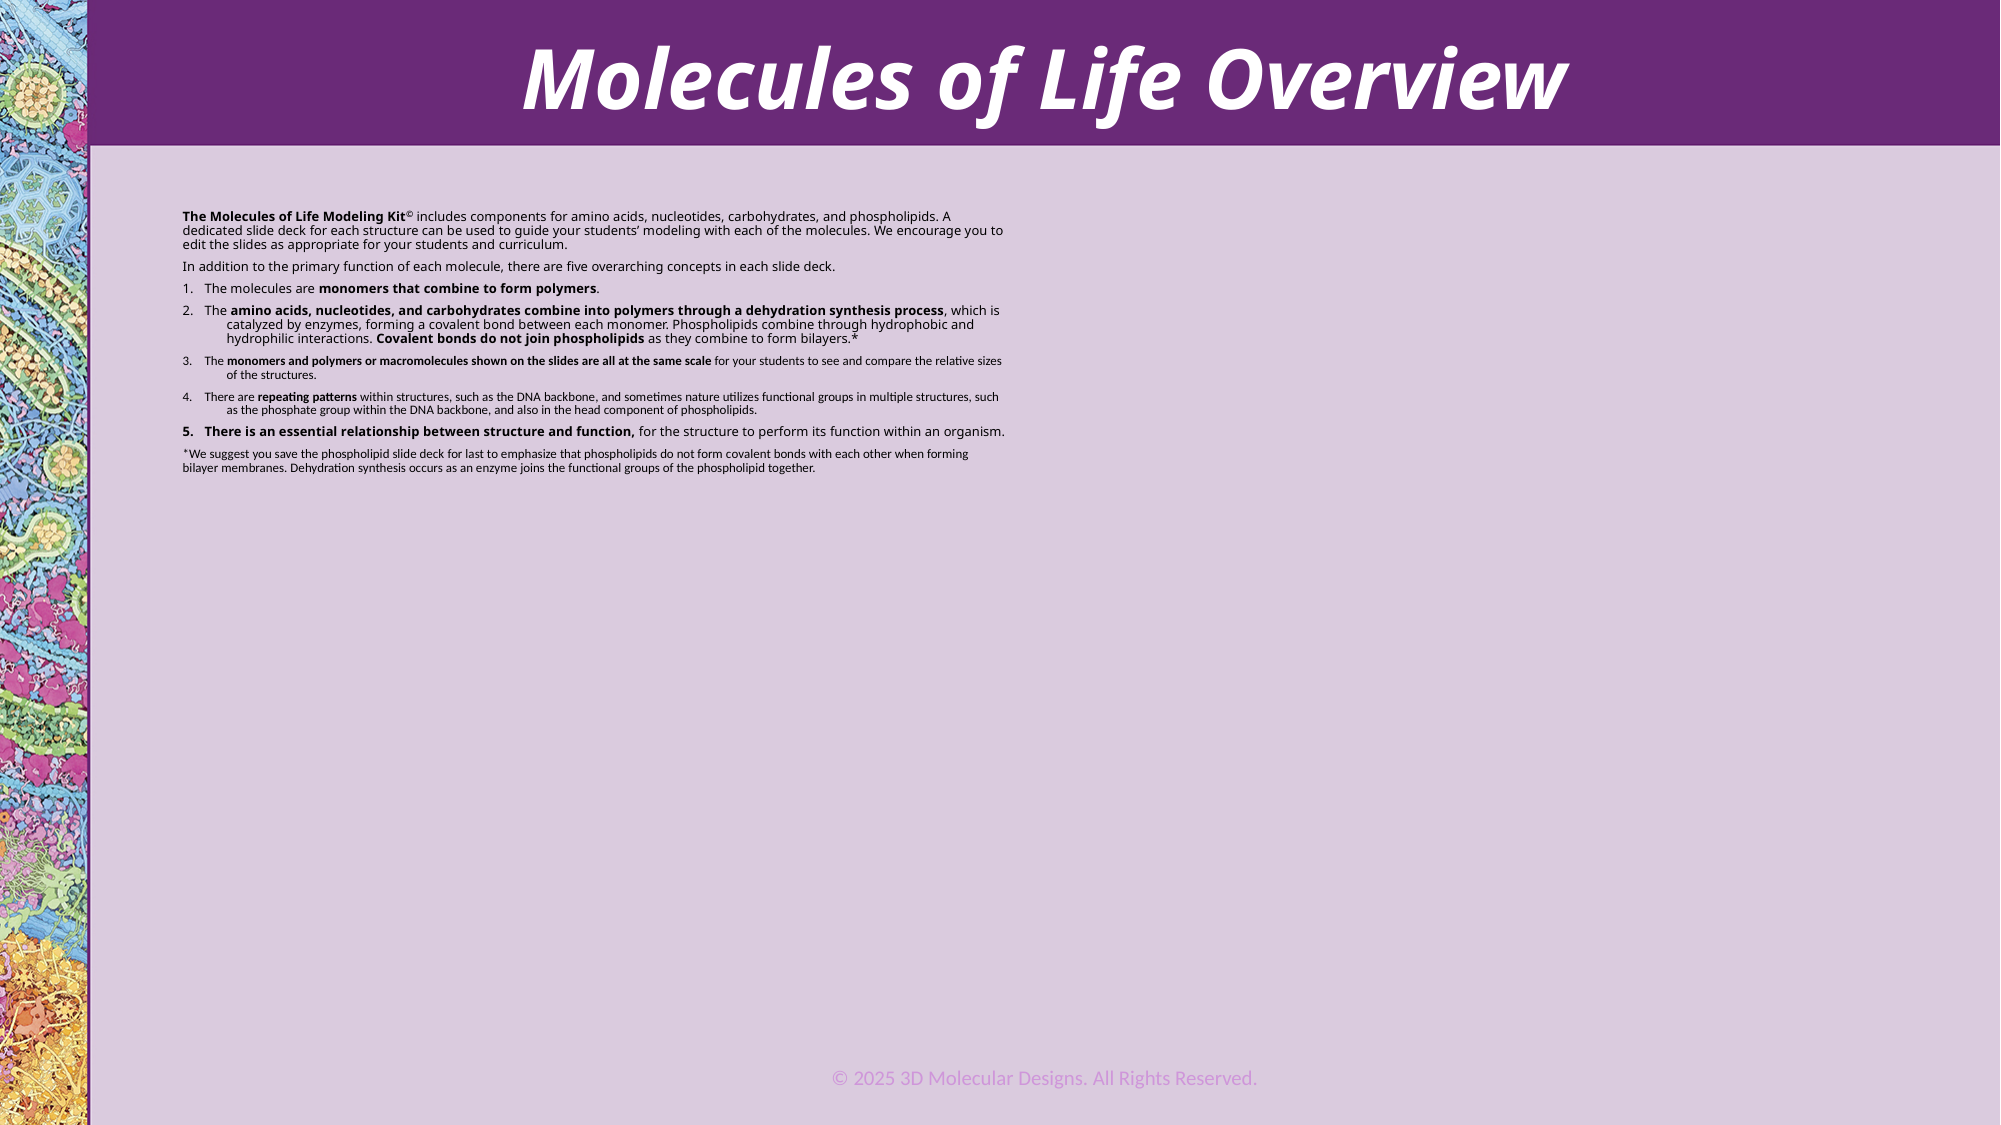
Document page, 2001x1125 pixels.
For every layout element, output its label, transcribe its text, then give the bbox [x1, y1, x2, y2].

title Molecules of Life Overview [116, 29, 1973, 126]
list The Molecules of Life Modeling Kit© includes components for amino acids, nucleotides, carbohydrates, and phospholipids. A dedicated slide deck for each structure can be used to guide your students’ modeling with each of the molecules. We encourage you to edit the slides as appropriate for your students and curriculum. In addition to the primary function of each molecule, there are five overarching concepts in each slide deck. The molecules are monomers that combine to form polymers. The amino acids, nucleotides, and carbohydrates combine into polymers through a dehydration synthesis process, which is catalyzed by enzymes, forming a covalent bond between each monomer. Phospholipids combine through hydrophobic and hydrophilic interactions. Covalent bonds do not join phospholipids as they combine to form bilayers.* The monomers and polymers or macromolecules shown on the slides are all at the same scale for your students to see and compare the relative sizes of the structures. There are repeating patterns within structures, such as the DNA backbone, and sometimes nature utilizes functional groups in multiple structures, such as the phosphate group within the DNA backbone, and also in the head component of phospholipids. There is an essential relationship between structure and function, for the structure to perform its function within an organism. *We suggest you save the phospholipid slide deck for last to emphasize that phospholipids do not form covalent bonds with each other when forming bilayer membranes. Dehydration synthesis occurs as an enzyme joins the functional groups of the phospholipid together. [153, 203, 1904, 1019]
